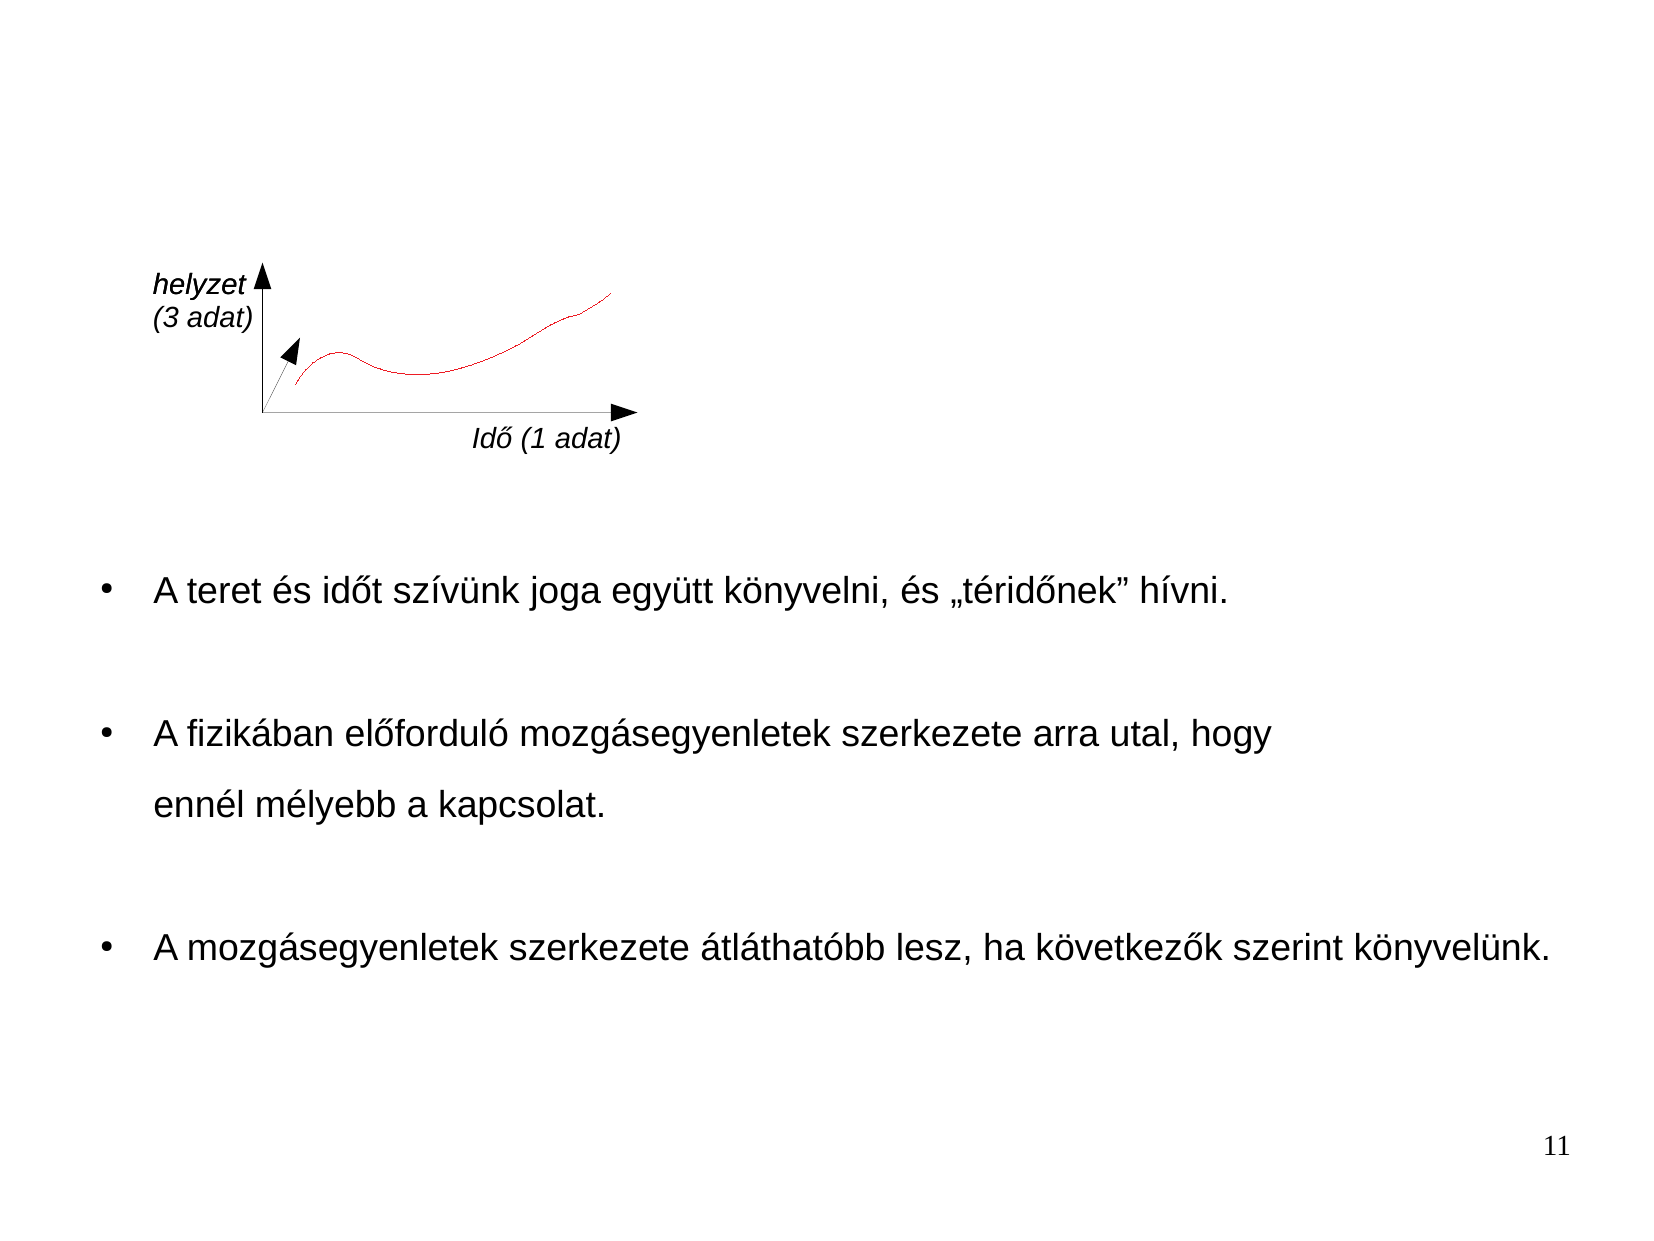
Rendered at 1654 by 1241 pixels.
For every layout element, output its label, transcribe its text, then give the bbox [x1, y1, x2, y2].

text_box helyzet (3 adat) [138, 260, 269, 342]
text_box helyzet [138, 260, 261, 309]
text_box Idő (1 adat) [457, 414, 637, 462]
list A teret és időt szívünk joga együtt könyvelni, és „téridőnek” hívni. A fizikában előforduló mozgásegyenletek szerkezete arra utal, hogy ennél mélyebb a kapcsolat. A mozgásegyenletek szerkezete átláthatóbb lesz, ha következők szerint könyvelünk. [82, 126, 1571, 1131]
